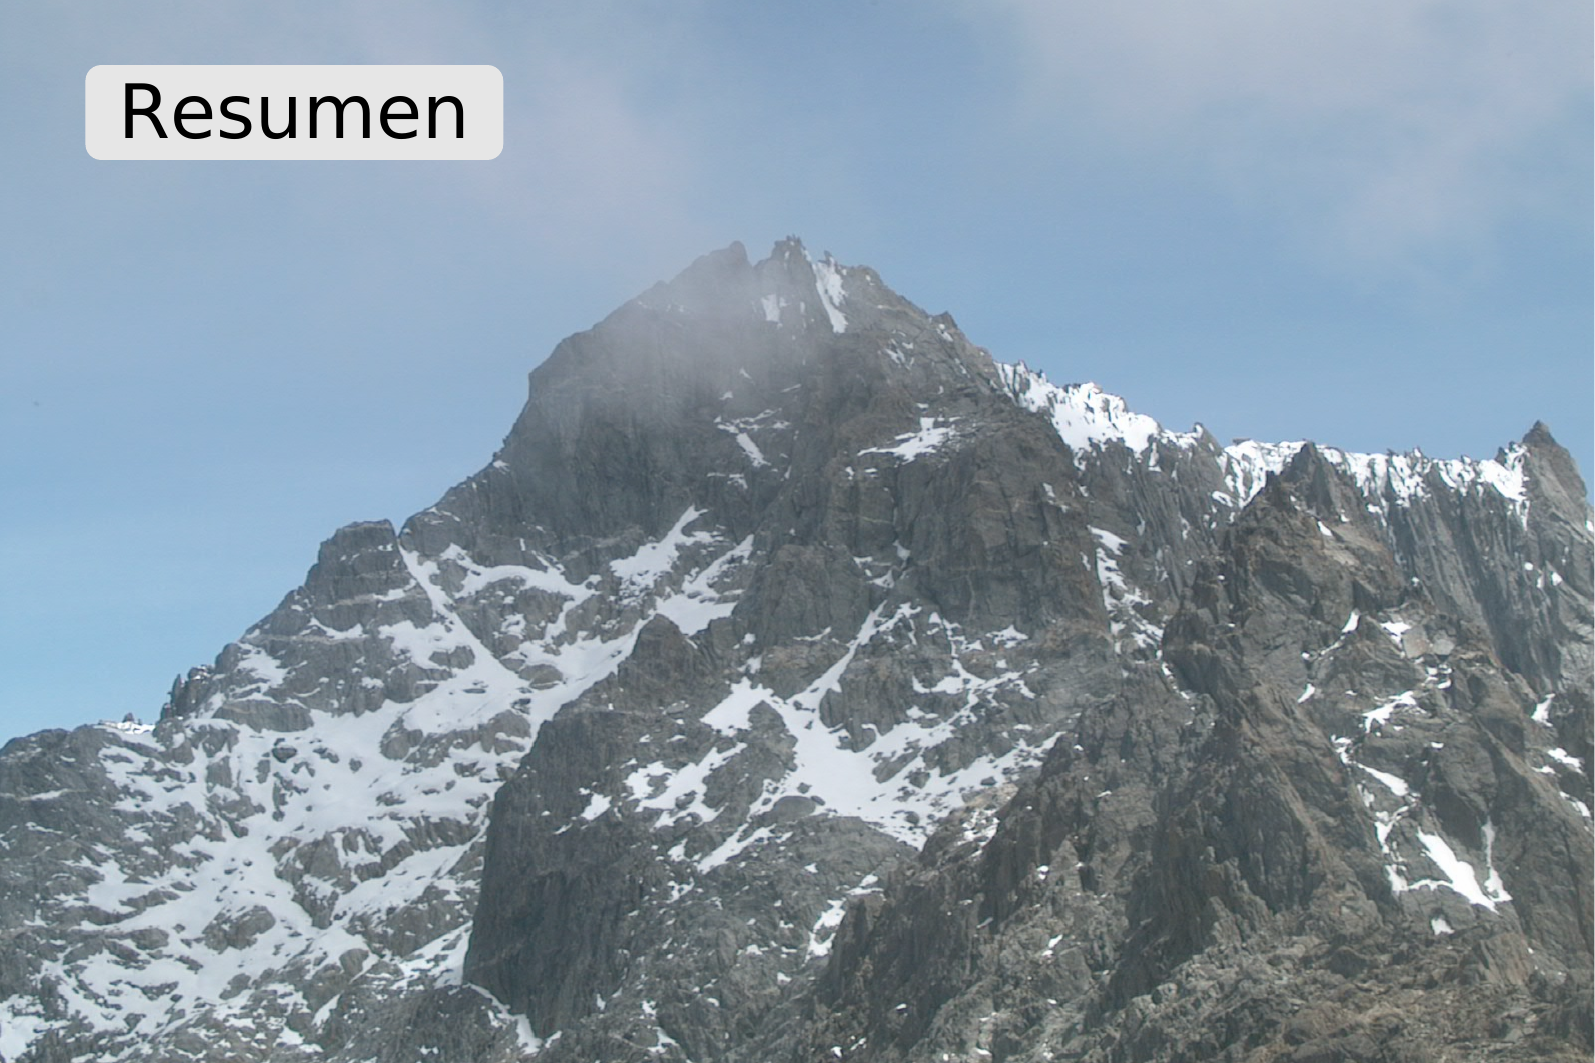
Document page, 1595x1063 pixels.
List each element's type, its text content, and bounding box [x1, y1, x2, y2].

picture [0, 0, 1595, 1063]
text_box Resumen [85, 65, 504, 160]
